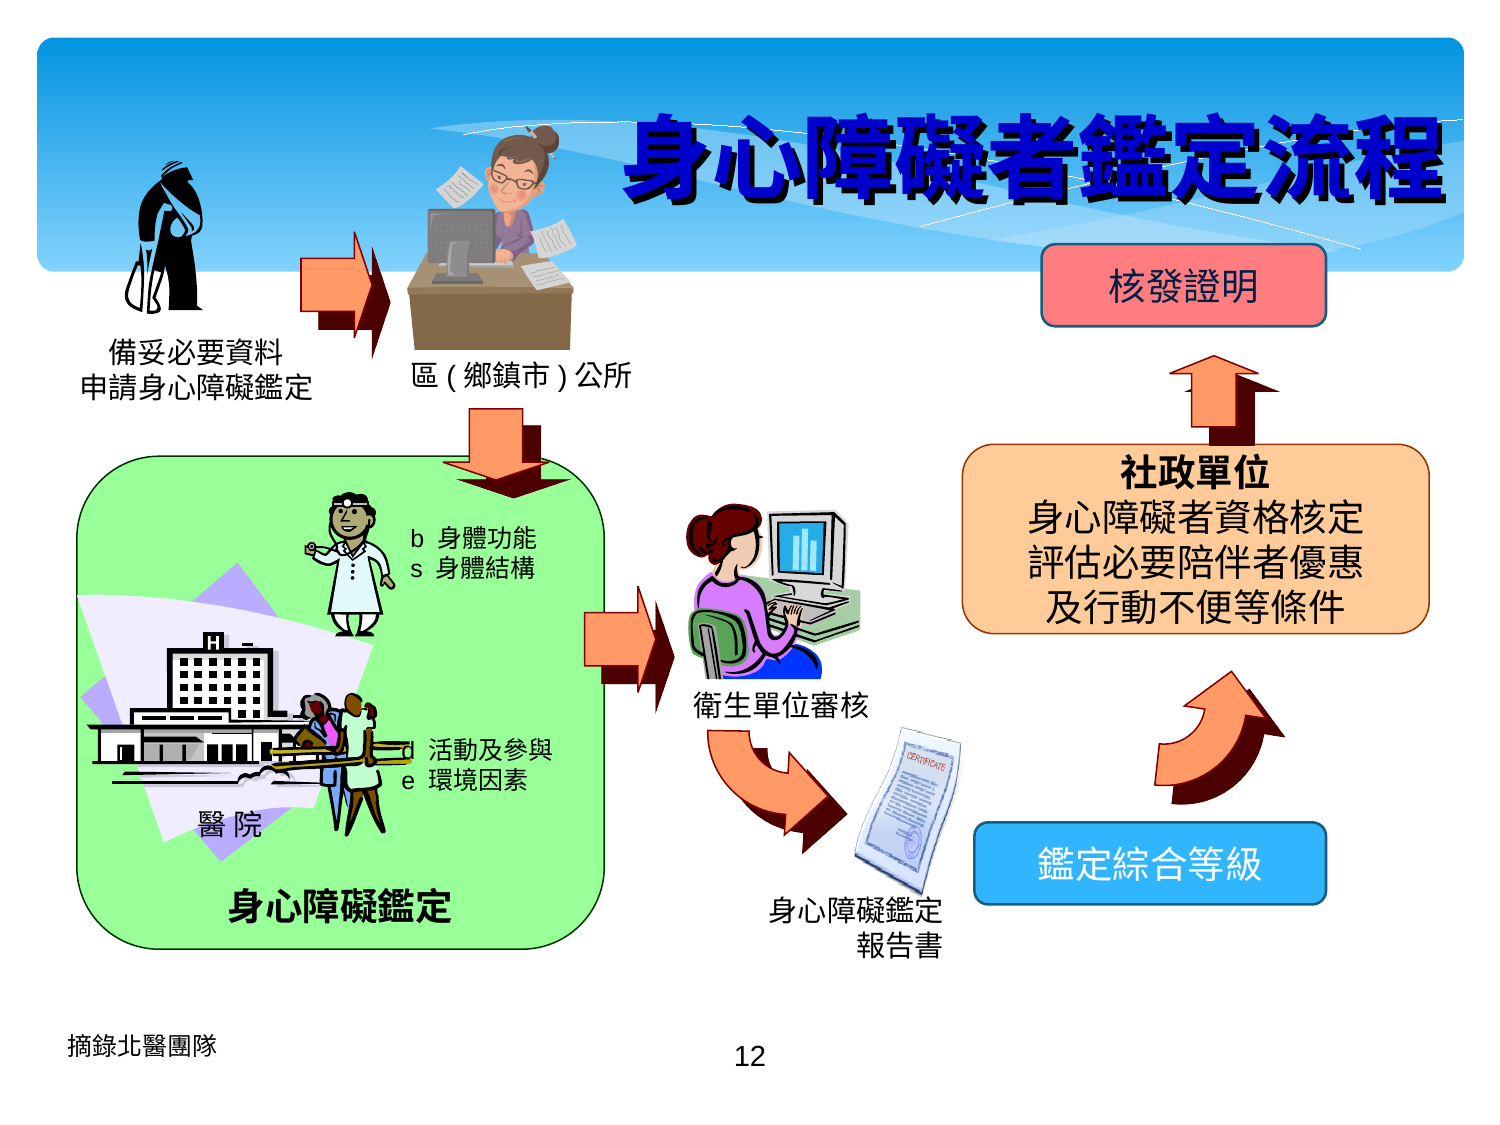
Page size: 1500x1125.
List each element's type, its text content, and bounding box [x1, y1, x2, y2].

text_box 核發證明 [1041, 244, 1327, 327]
picture [76, 492, 412, 862]
picture [407, 125, 577, 350]
text_box 身心障礙鑑定 [76, 456, 605, 950]
text_box [1169, 355, 1259, 427]
picture [123, 160, 204, 316]
text_box 鑑定綜合等級 [974, 822, 1327, 905]
text_box 身心障礙者鑑定流程 [604, 78, 1479, 232]
picture [851, 704, 967, 913]
text_box [442, 408, 550, 480]
text_box 摘錄北醫團隊 [53, 1023, 233, 1069]
text_box 衛生單位審核 [679, 679, 935, 740]
text_box d 活動及參與 e 環境因素 [386, 726, 569, 802]
text_box <編號> [654, 1025, 846, 1086]
text_box 備妥必要資料 申請身心障礙鑑定 [64, 326, 329, 412]
text_box 社政單位 身心障礙者資格核定 評估必要陪伴者優惠 及行動不便等條件 [962, 444, 1430, 634]
text_box 醫 院 [183, 798, 293, 854]
text_box [301, 231, 373, 339]
text_box [584, 586, 656, 693]
text_box 身心障礙鑑定報告書 [750, 885, 960, 951]
text_box 區(鄉鎮市)公所 [395, 349, 656, 410]
picture [686, 503, 861, 679]
text_box [1154, 671, 1267, 786]
text_box b 身體功能 s 身體結構 [395, 515, 553, 591]
text_box [707, 730, 829, 836]
